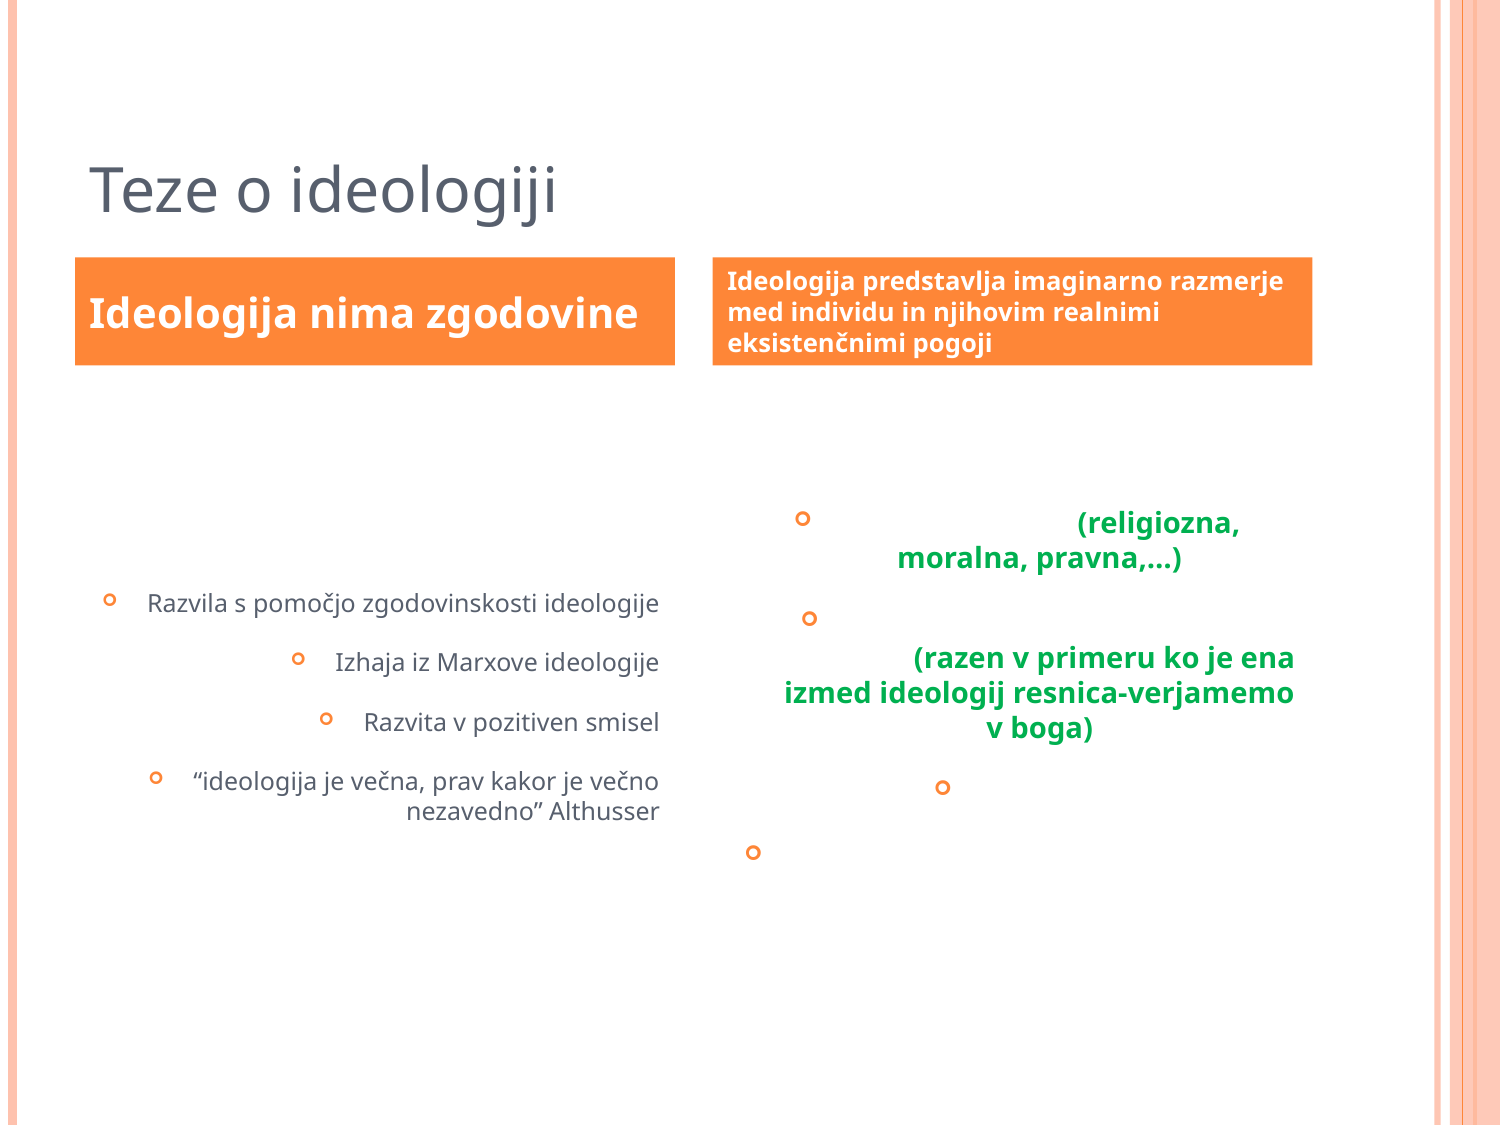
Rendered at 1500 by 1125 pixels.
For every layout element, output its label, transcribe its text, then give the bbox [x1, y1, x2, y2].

list Razne ideologije(religiozna, moralna, pravna,…) Namišljene in ne ustrezajo realnosti(razen v primeru ko je ena izmed ideologij resnica-verjamemo v boga) Je iluzija Ljudje si ne predstavljajo realnega sveta [717, 387, 1318, 1025]
list Ideologija nima zgodovine [75, 257, 675, 366]
list Ideologija predstavlja imaginarno razmerje med individu in njihovim realnimi eksistenčnimi pogoji [712, 257, 1313, 366]
list Razvila s pomočjo zgodovinskosti ideologije Izhaja iz Marxove ideologije Razvita v pozitiven smisel “ideologija je večna, prav kakor je večno nezavedno” Althusser [75, 387, 675, 1025]
title Teze o ideologiji [75, 44, 1313, 233]
